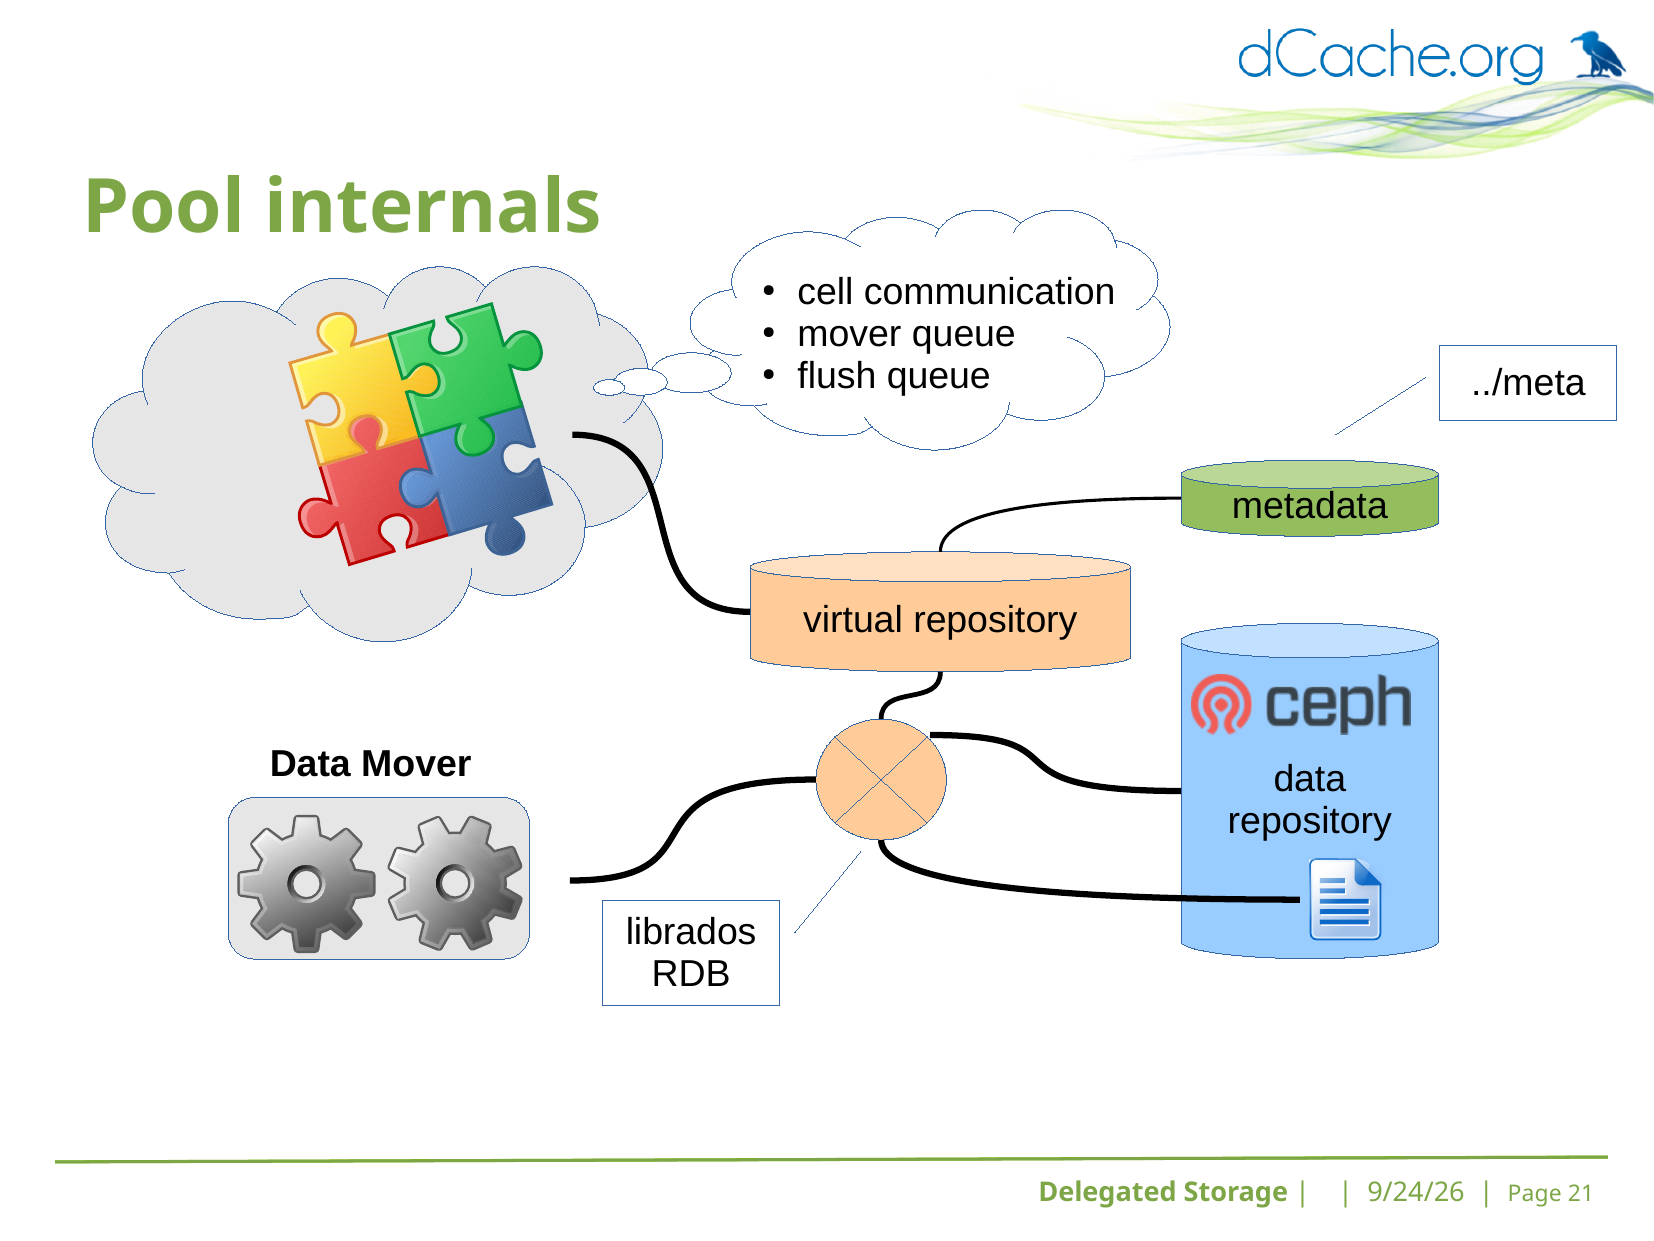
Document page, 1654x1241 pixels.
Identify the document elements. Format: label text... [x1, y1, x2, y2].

picture [1299, 855, 1390, 945]
picture [1191, 674, 1411, 735]
text_box [497, 947, 526, 960]
text_box [516, 800, 530, 831]
text_box [573, 438, 648, 565]
text_box cell communication mover queue flush queue [747, 263, 1198, 459]
title Pool internals [82, 155, 1605, 252]
text_box metadata [1181, 476, 1439, 537]
text_box [816, 719, 947, 840]
text_box [309, 278, 368, 284]
text_box [488, 210, 1154, 484]
text_box [92, 301, 550, 642]
picture [272, 284, 573, 585]
picture [216, 789, 570, 998]
text_box virtual repository [750, 569, 1131, 672]
text_box [397, 266, 483, 284]
text_box data repository [1181, 642, 1439, 959]
text_box ../meta [1440, 345, 1617, 420]
picture [956, 16, 1654, 169]
text_box Data Mover [255, 735, 511, 807]
text_box librados RDB [603, 900, 780, 1005]
